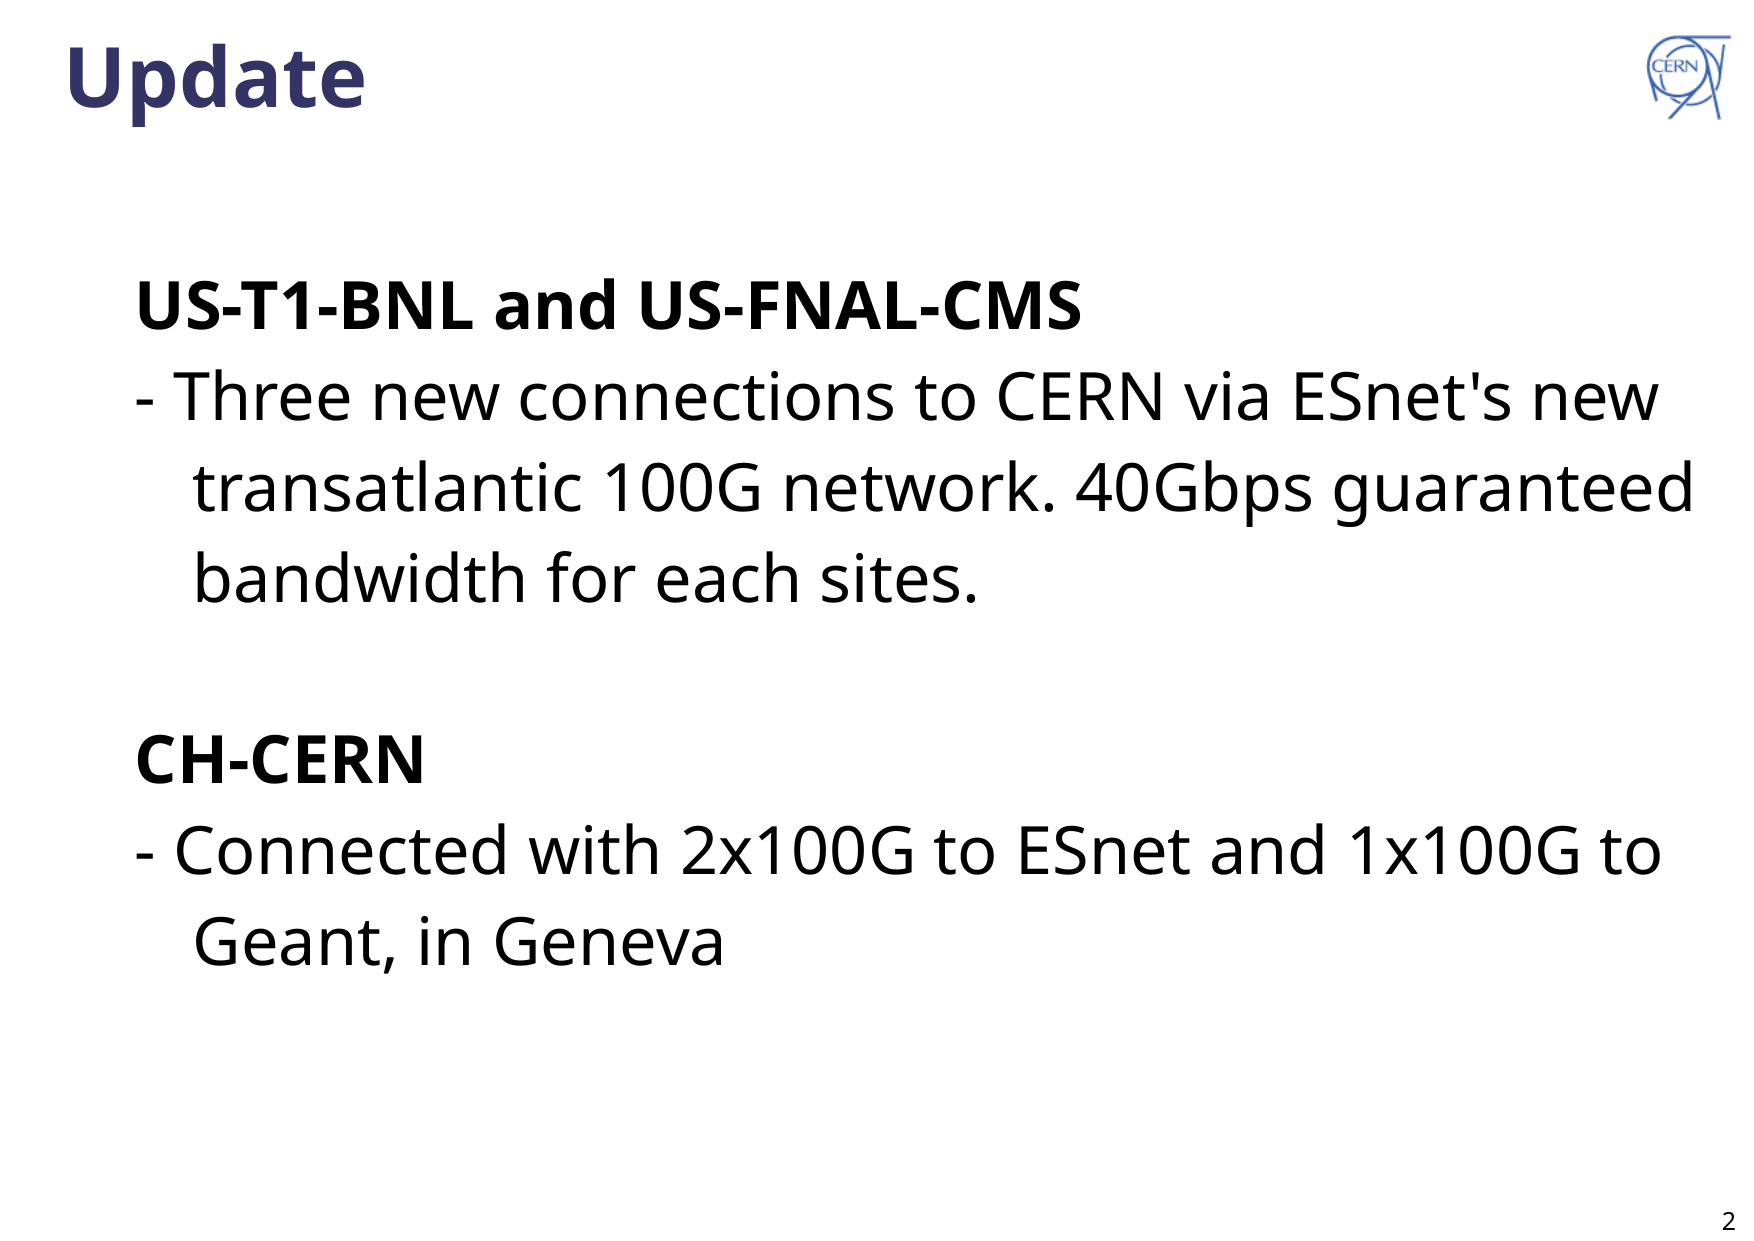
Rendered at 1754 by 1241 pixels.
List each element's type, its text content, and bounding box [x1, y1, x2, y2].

picture [1646, 34, 1732, 120]
title Update [63, 0, 1621, 166]
text_box US-T1-BNL and US-FNAL-CMS - Three new connections to CERN via ESnet's new transatlantic 100G network. 40Gbps guaranteed bandwidth for each sites. CH-CERN - Connected with 2x100G to ESnet and 1x100G to Geant, in Geneva [120, 251, 1737, 1239]
